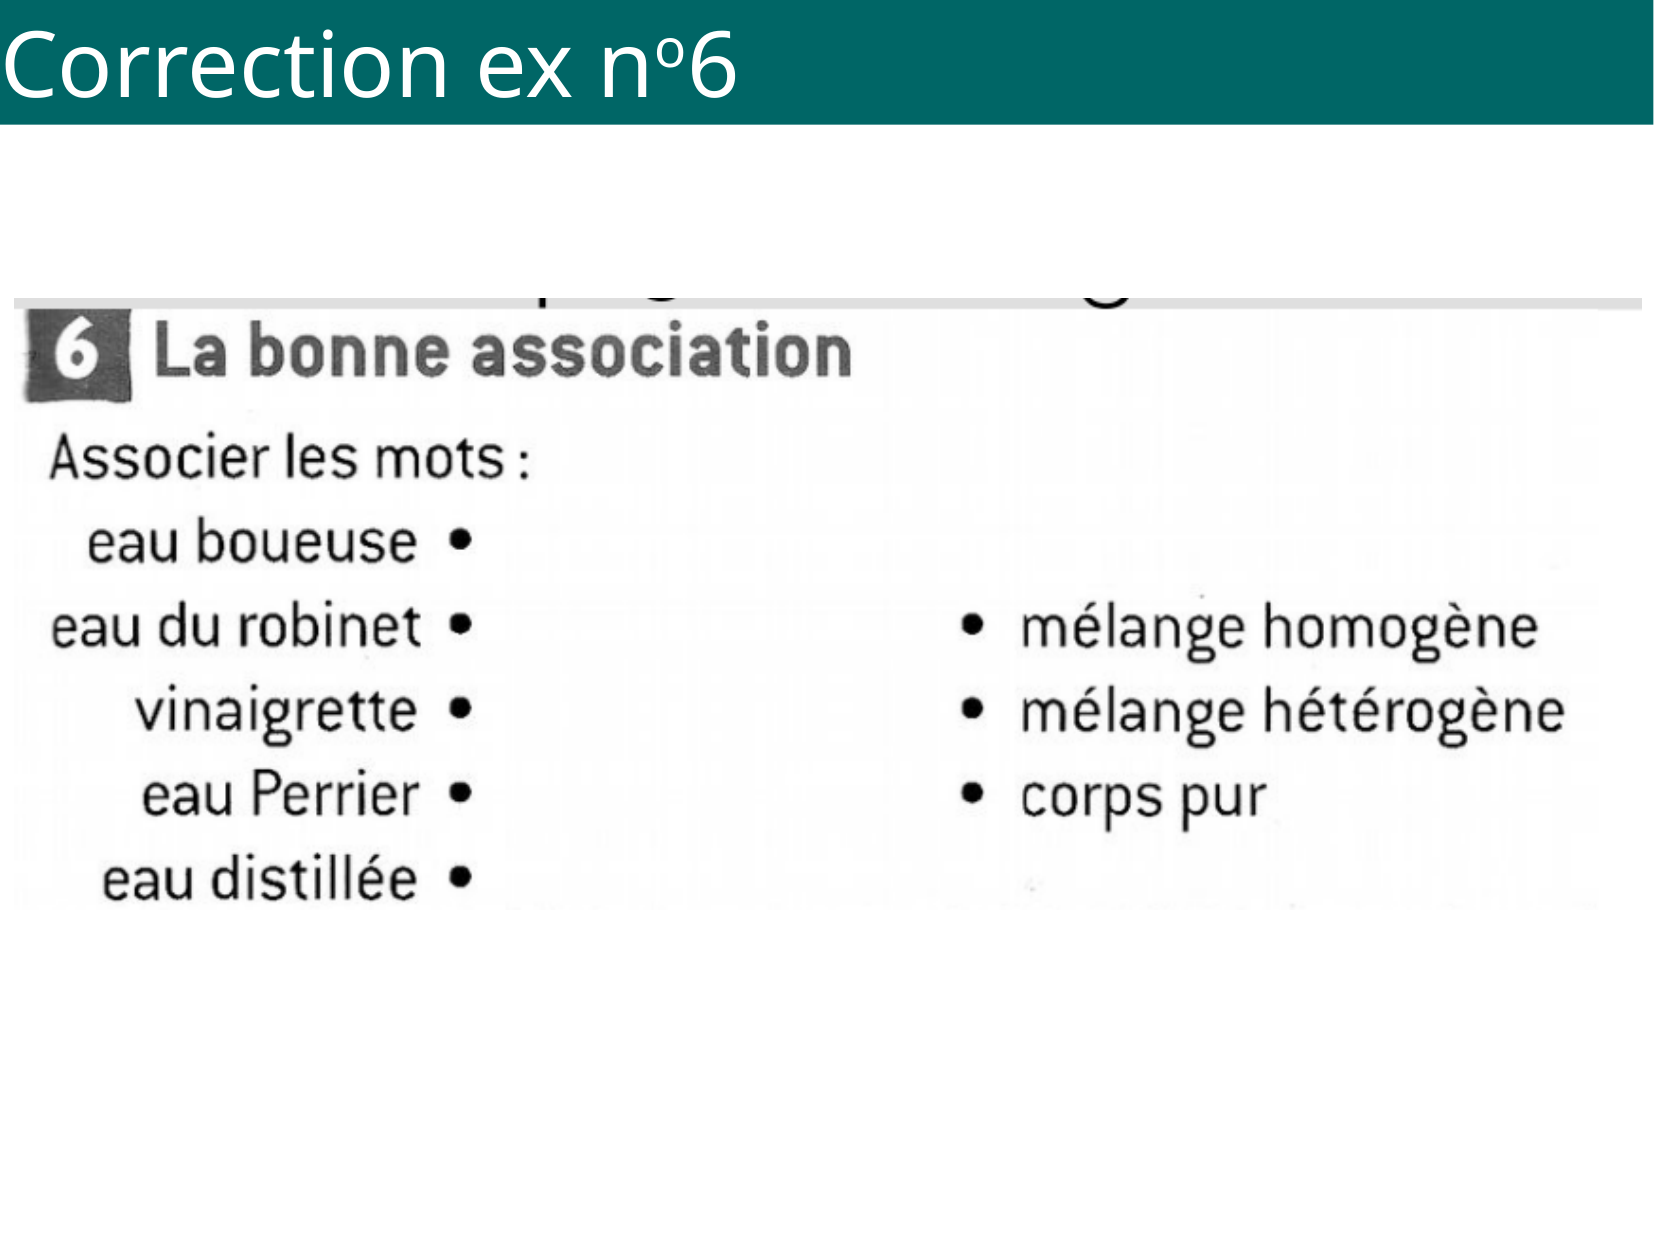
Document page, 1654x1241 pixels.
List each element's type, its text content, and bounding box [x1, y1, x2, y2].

title Correction ex no6 [0, 8, 1654, 116]
picture [14, 298, 1642, 910]
